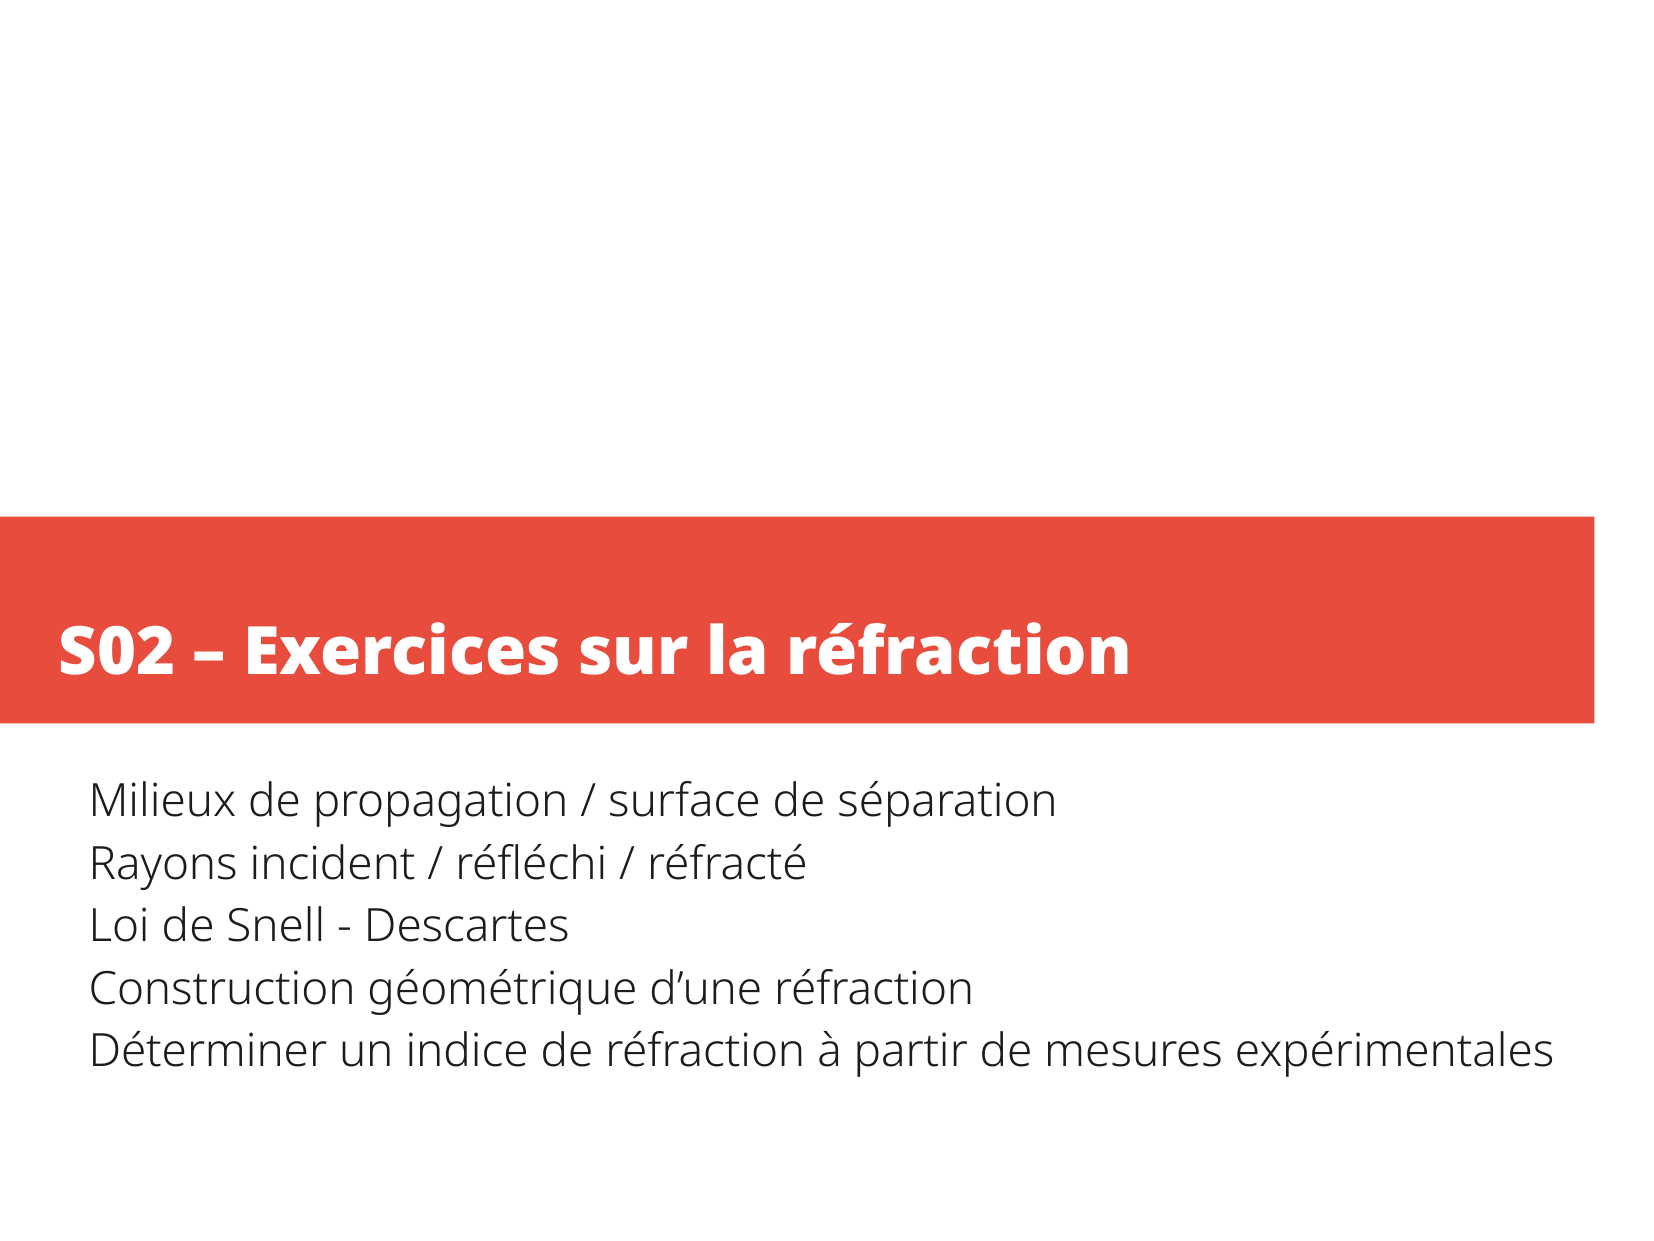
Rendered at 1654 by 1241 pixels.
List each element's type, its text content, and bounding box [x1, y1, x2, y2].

title S02 – Exercices sur la réfraction [59, 546, 1595, 694]
subtitle Milieux de propagation / surface de séparation Rayons incident / réfléchi / réfracté Loi de Snell - Descartes Construction géométrique d’une réfraction Déterminer un indice de réfraction à partir de mesures expérimentales [88, 767, 1595, 1182]
